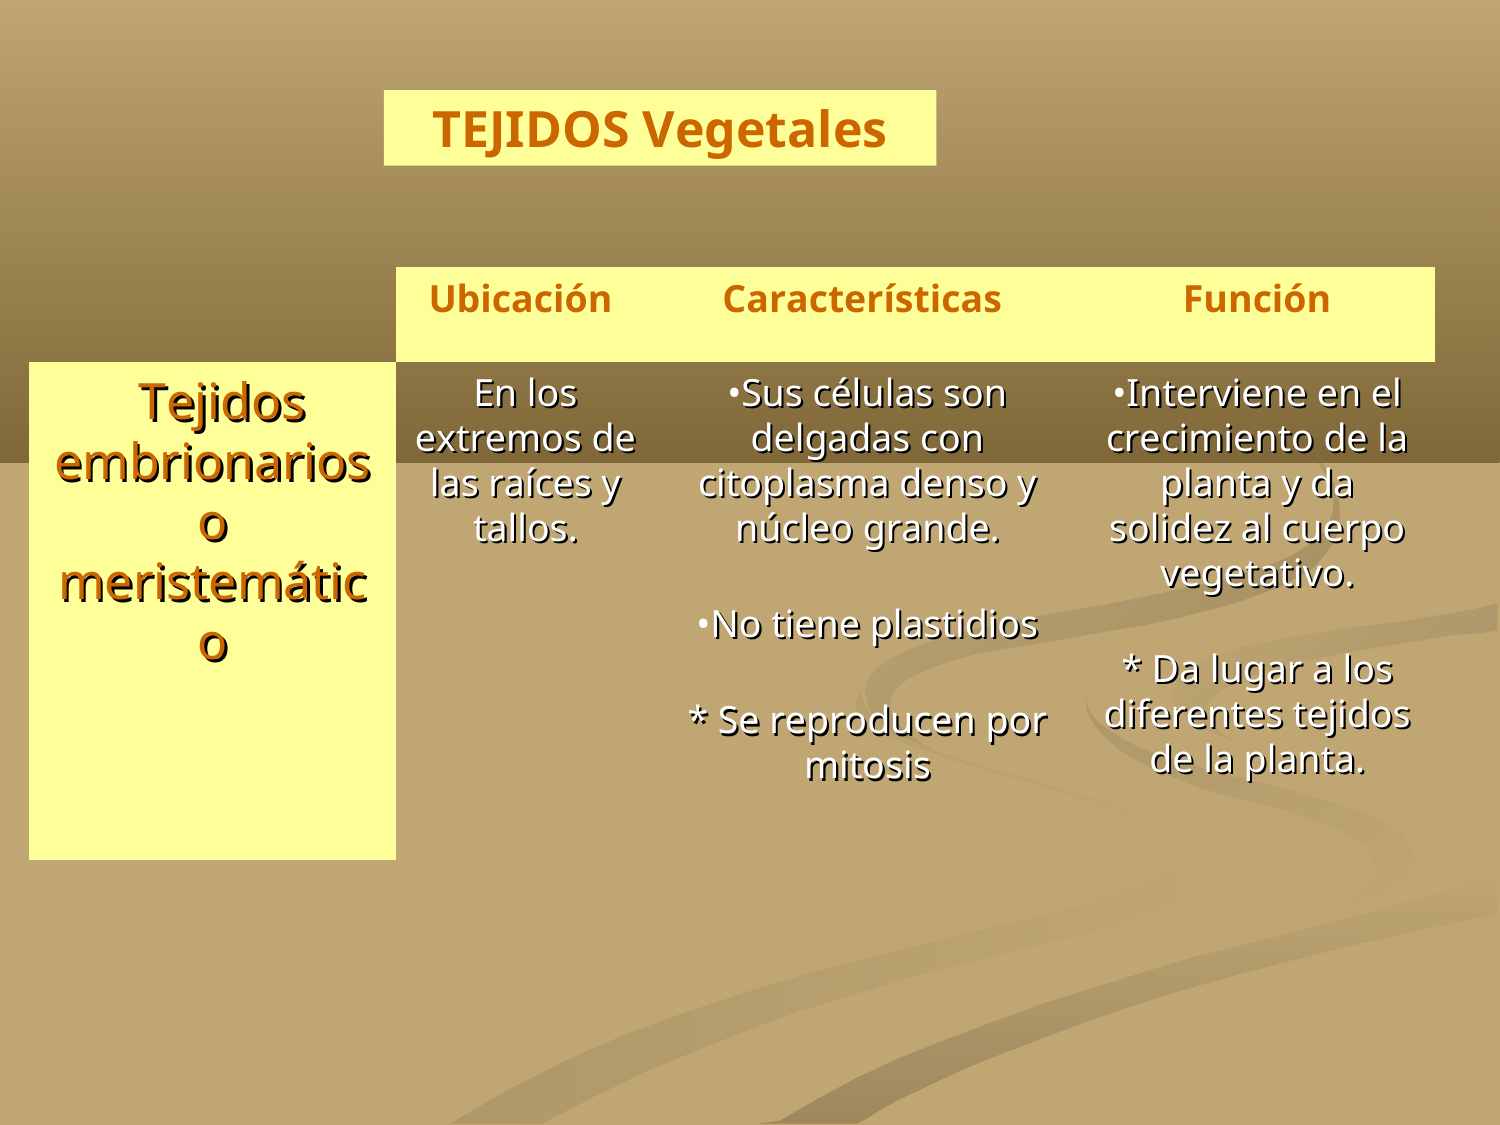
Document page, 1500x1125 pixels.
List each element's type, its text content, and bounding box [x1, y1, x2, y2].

table_cell En los extremos de las raíces y tallos. [396, 362, 655, 860]
table_header [29, 267, 396, 362]
table_header Características [655, 267, 1079, 362]
table_cell Tejidos embrionarios o meristemático [29, 362, 396, 860]
table_header Función [1079, 267, 1435, 362]
table_cell Sus células son delgadas con citoplasma denso y núcleo grande. No tiene plastidios * Se reproducen por mitosis [655, 362, 1079, 860]
text_box TEJIDOS Vegetales [383, 90, 937, 166]
table_cell Interviene en el crecimiento de la planta y da solidez al cuerpo vegetativo. * Da lugar a los diferentes tejidos de la planta. [1079, 362, 1435, 860]
table_header Ubicación [396, 267, 655, 362]
